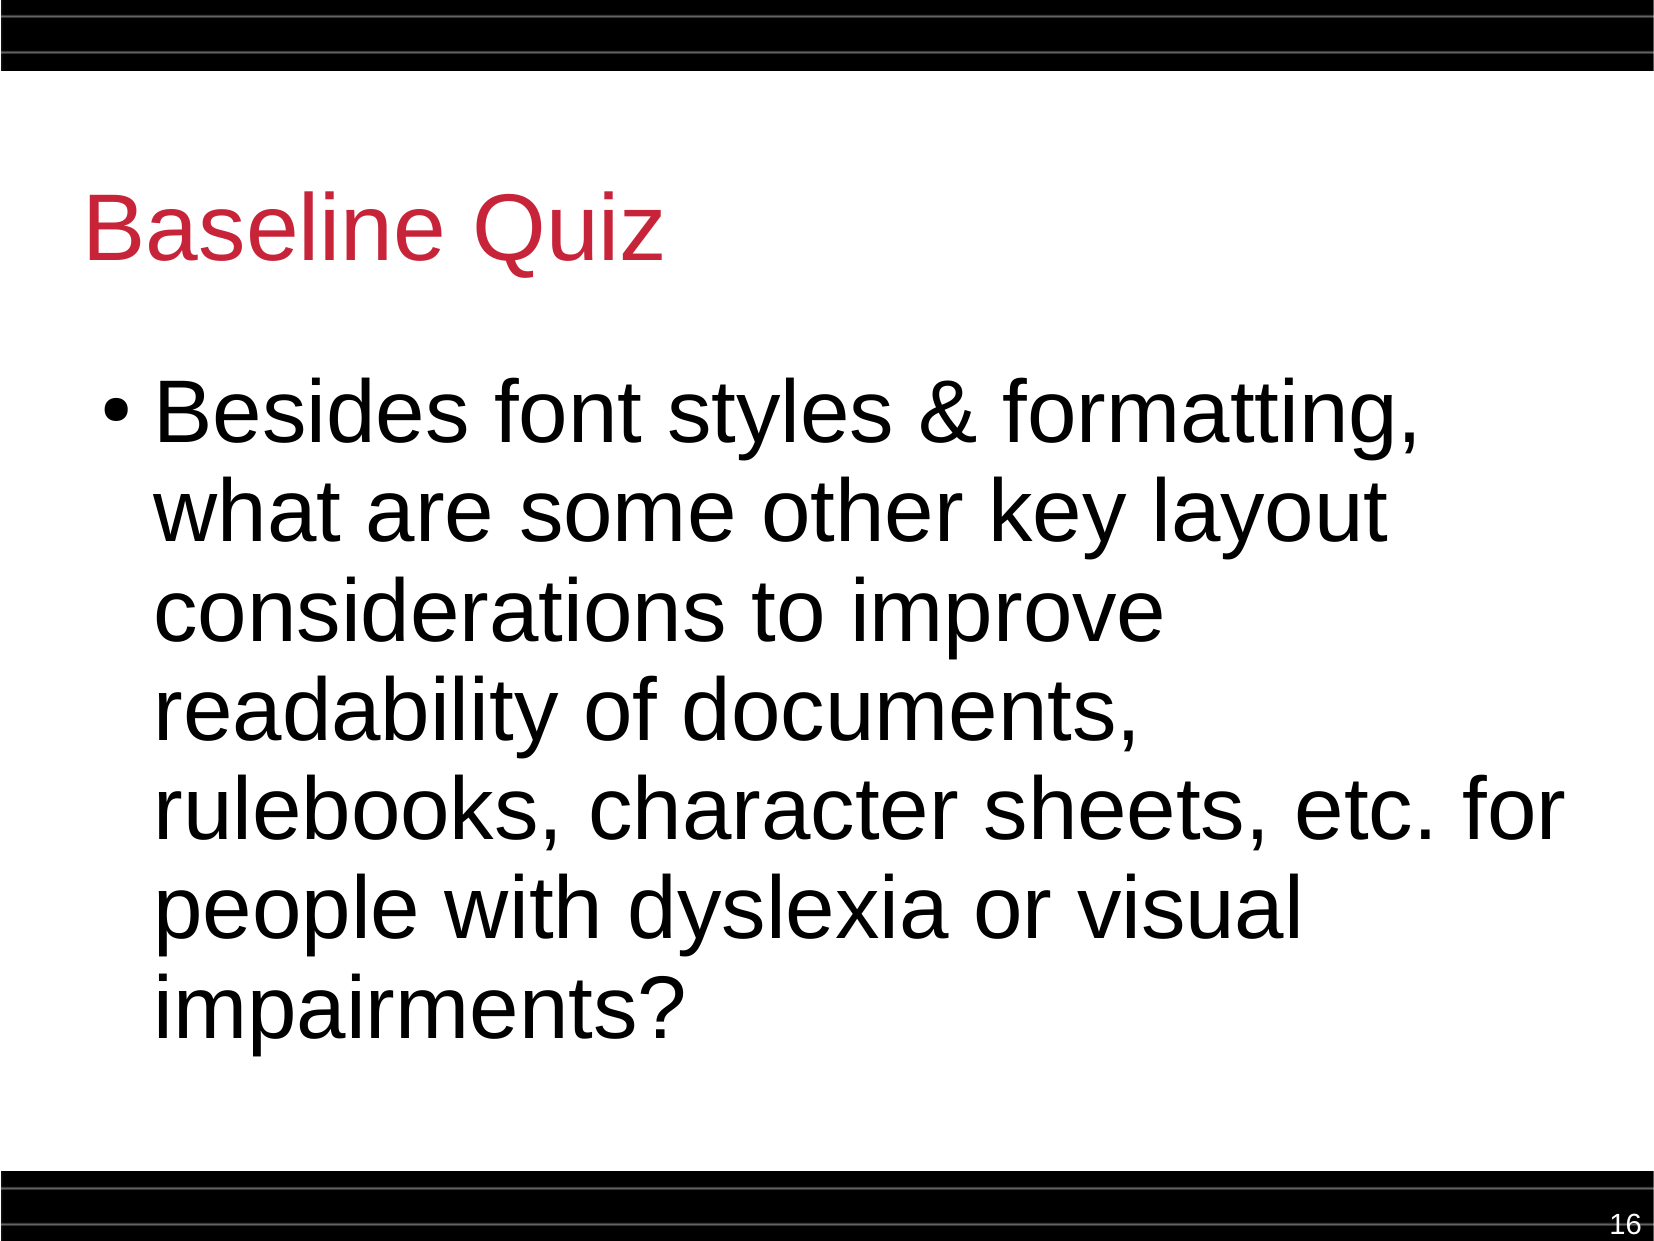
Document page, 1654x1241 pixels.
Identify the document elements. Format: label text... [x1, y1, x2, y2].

list Besides font styles & formatting, what are some other key layout considerations to improve readability of documents, rulebooks, character sheets, etc. for people with dyslexia or visual impairments? [82, 362, 1571, 1134]
picture [1, 1171, 1654, 1241]
title Baseline Quiz [82, 123, 1571, 331]
picture [1, 0, 1654, 71]
